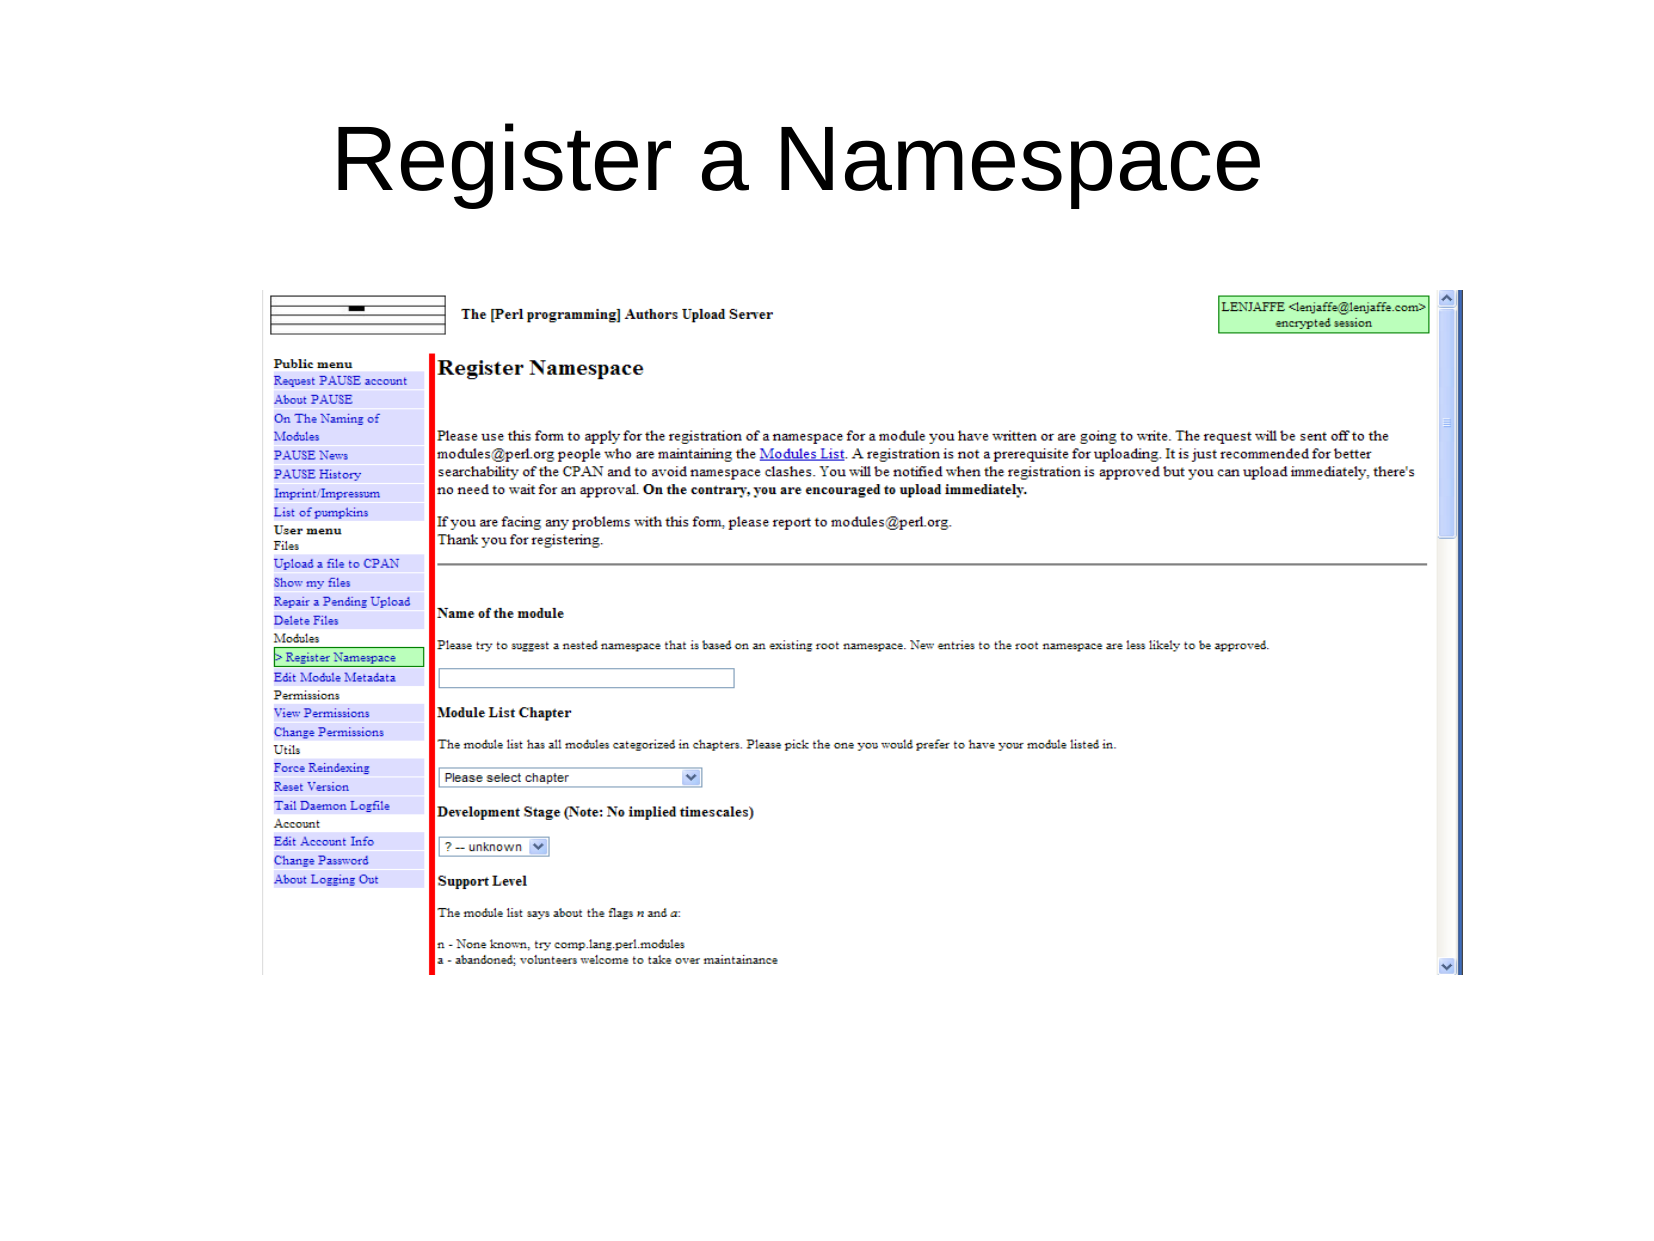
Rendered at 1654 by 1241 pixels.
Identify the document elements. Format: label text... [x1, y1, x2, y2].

title Register a Namespace [75, 55, 1564, 263]
picture [262, 290, 1463, 976]
